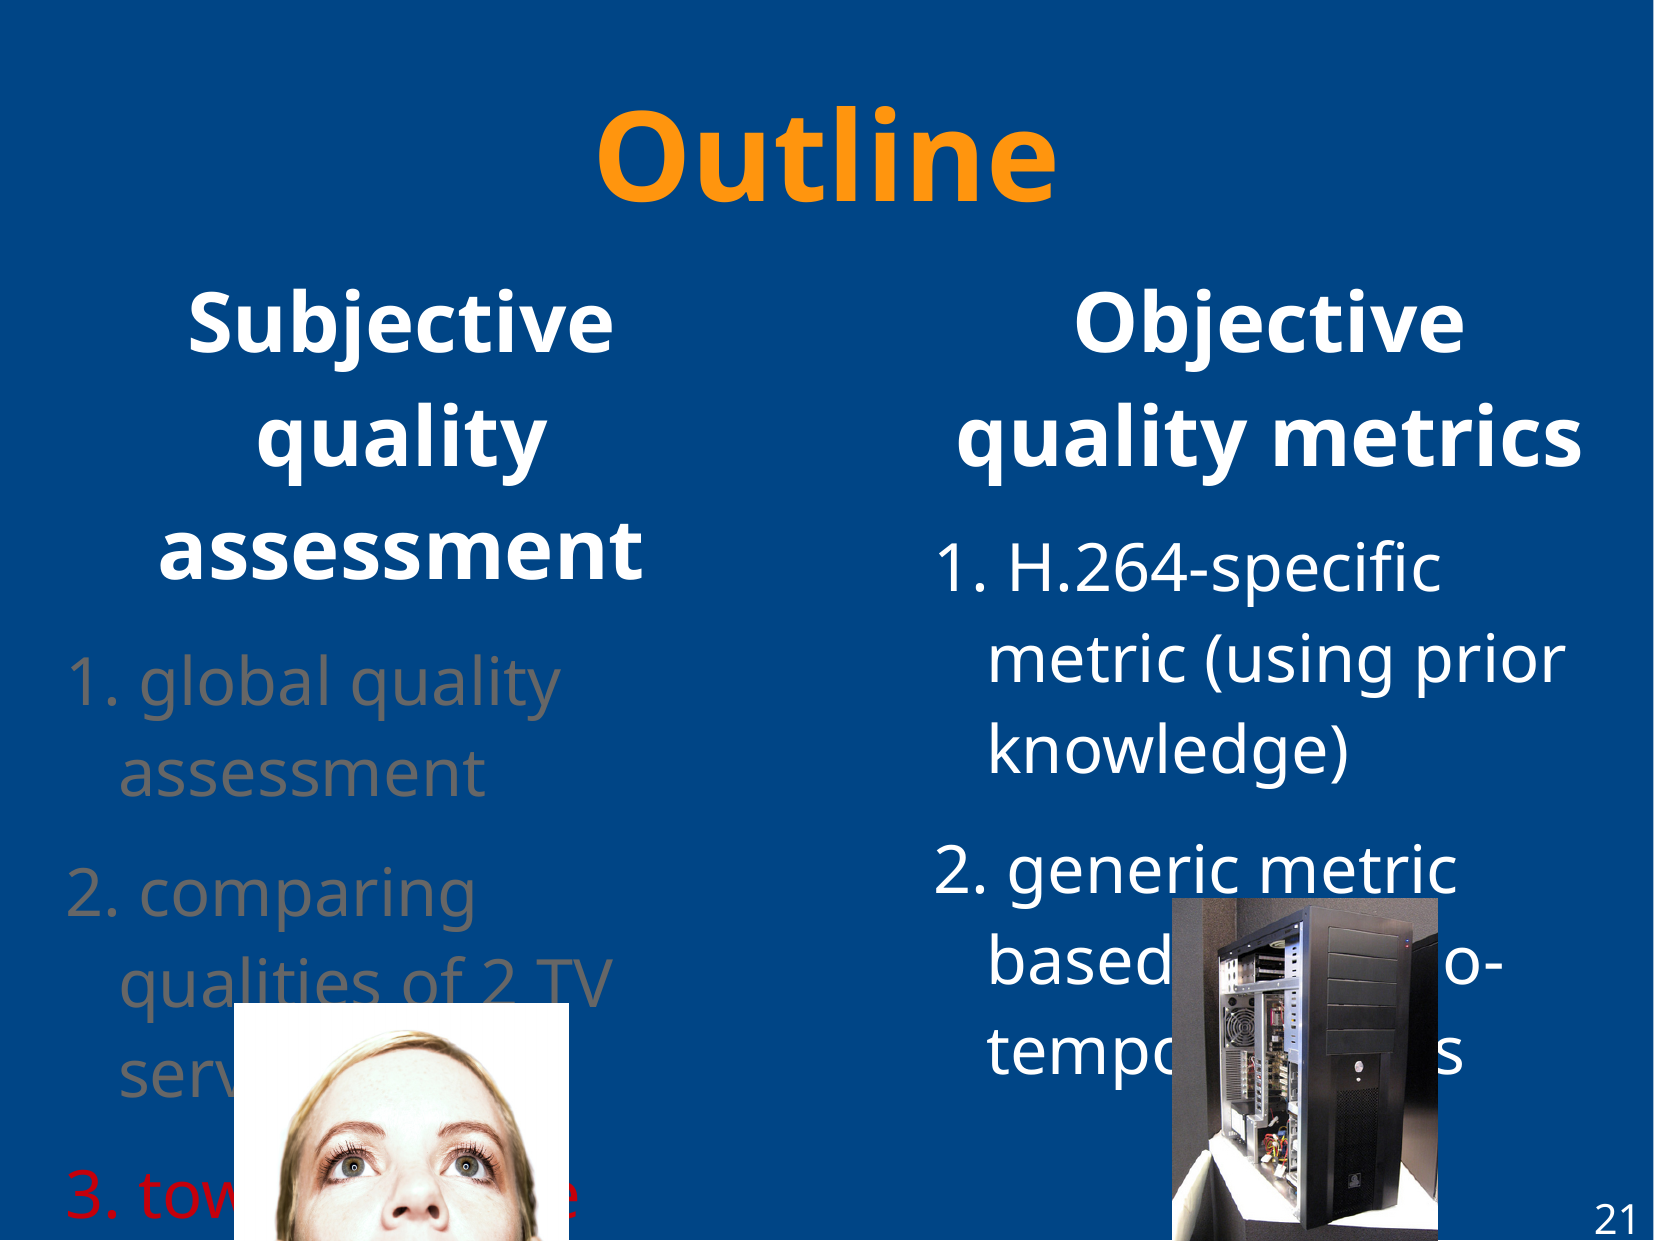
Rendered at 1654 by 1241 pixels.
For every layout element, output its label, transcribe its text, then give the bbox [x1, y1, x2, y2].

picture [1172, 898, 1438, 1241]
picture [234, 1003, 569, 1241]
list Objective quality metrics 1. H.264-specific metric (using prior knowledge) 2. generic metric based on spatio-temporal tubes [915, 263, 1625, 967]
title Outline [82, 56, 1571, 250]
list Subjective quality assessment 1. global quality assessment 2. comparing qualities of 2 TV services 3. towards a fine quality measurement [47, 263, 756, 997]
